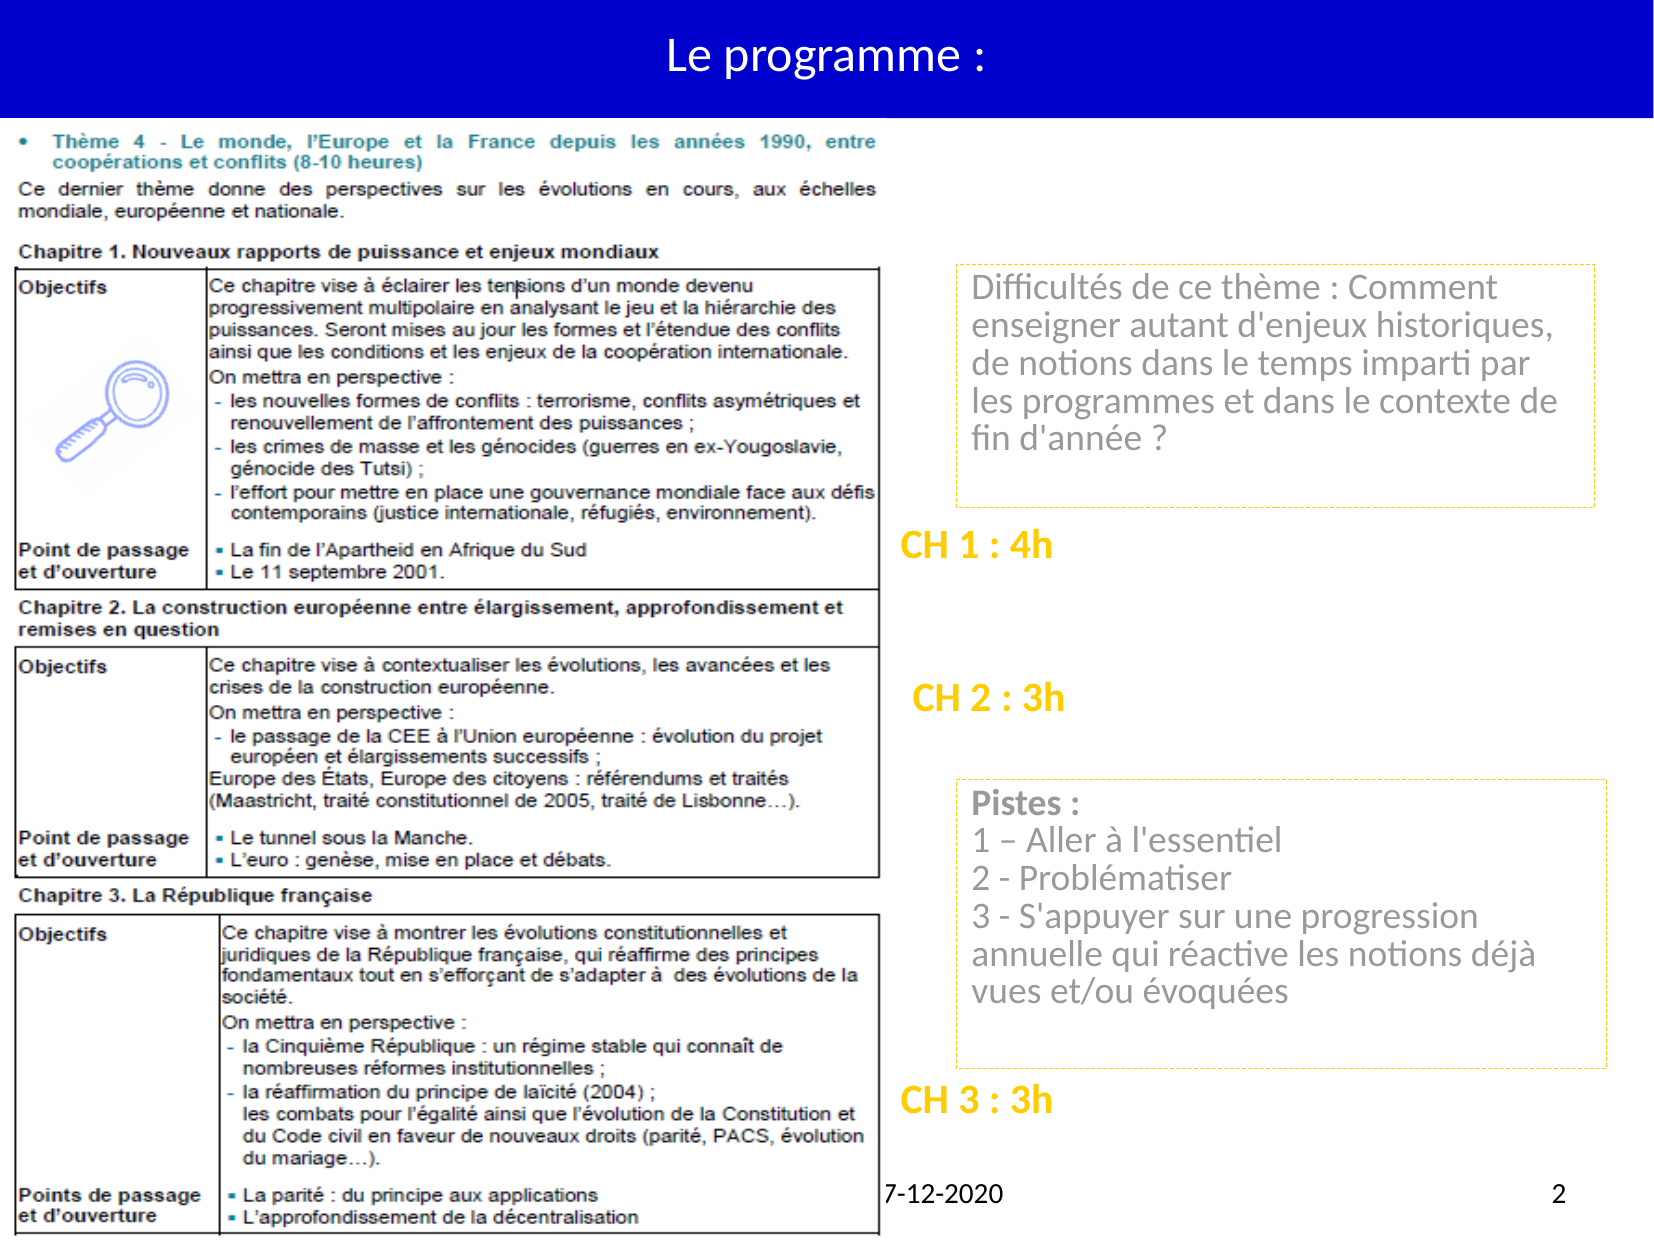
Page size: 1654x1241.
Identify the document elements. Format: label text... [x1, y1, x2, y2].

text_box Pistes : 1 – Aller à l'essentiel 2 - Problématiser 3 - S'appuyer sur une progression annuelle qui réactive les notions déjà vues et/ou évoquées [956, 779, 1607, 1069]
text_box Difficultés de ce thème : Comment enseigner autant d'enjeux historiques, de notions dans le temps imparti par les programmes et dans le contexte de fin d'année ? [956, 264, 1595, 508]
title Le programme : [0, 0, 1654, 119]
picture [0, 118, 886, 1241]
text_box CH 1 : 4h [885, 519, 1134, 591]
text_box CH 2 : 3h [897, 673, 1099, 740]
text_box CH 3 : 3h [885, 1074, 1075, 1141]
